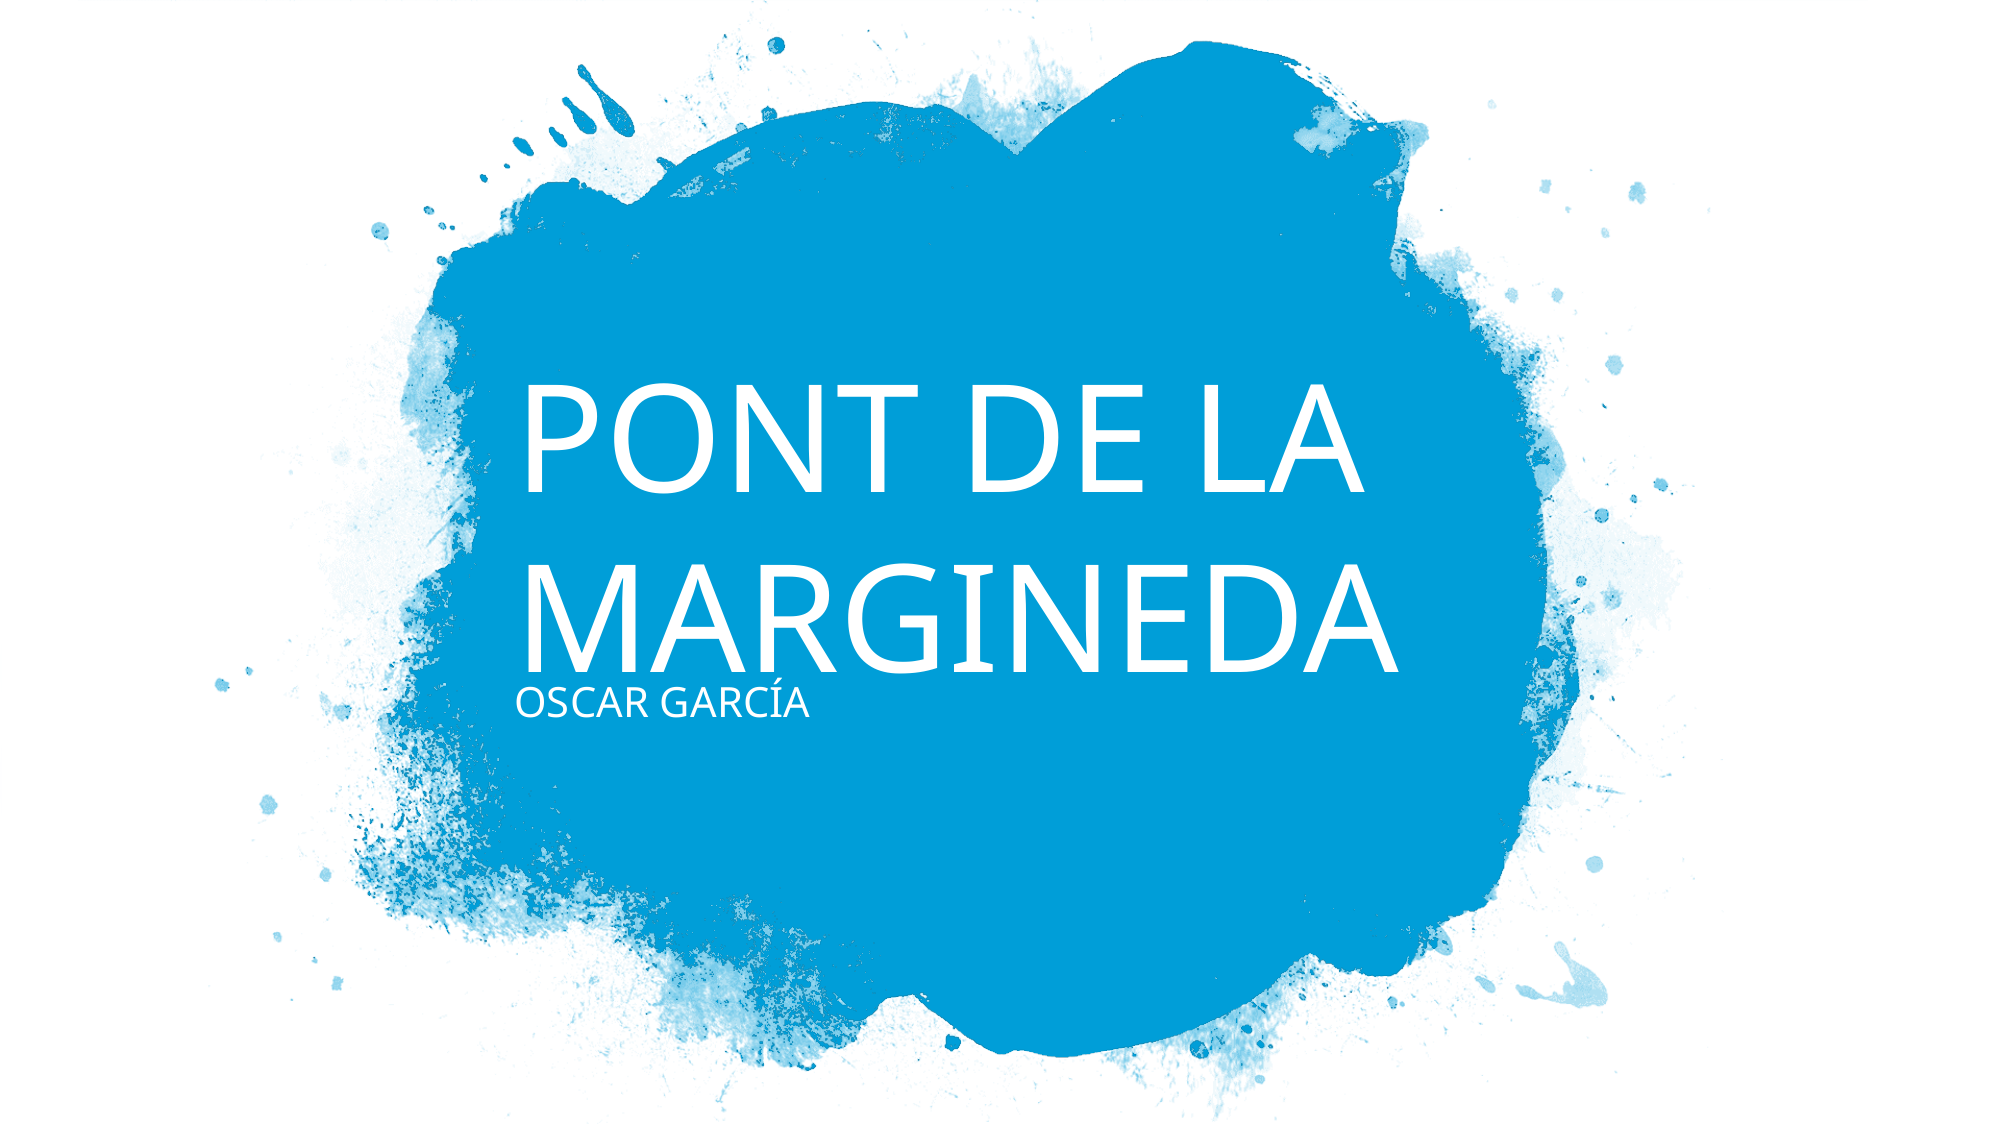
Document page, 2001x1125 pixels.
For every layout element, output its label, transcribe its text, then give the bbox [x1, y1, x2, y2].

title PONT DE LA MARGINEDA [499, 335, 1502, 668]
picture [0, 0, 2000, 1125]
subtitle Oscar garcía [499, 668, 1502, 781]
